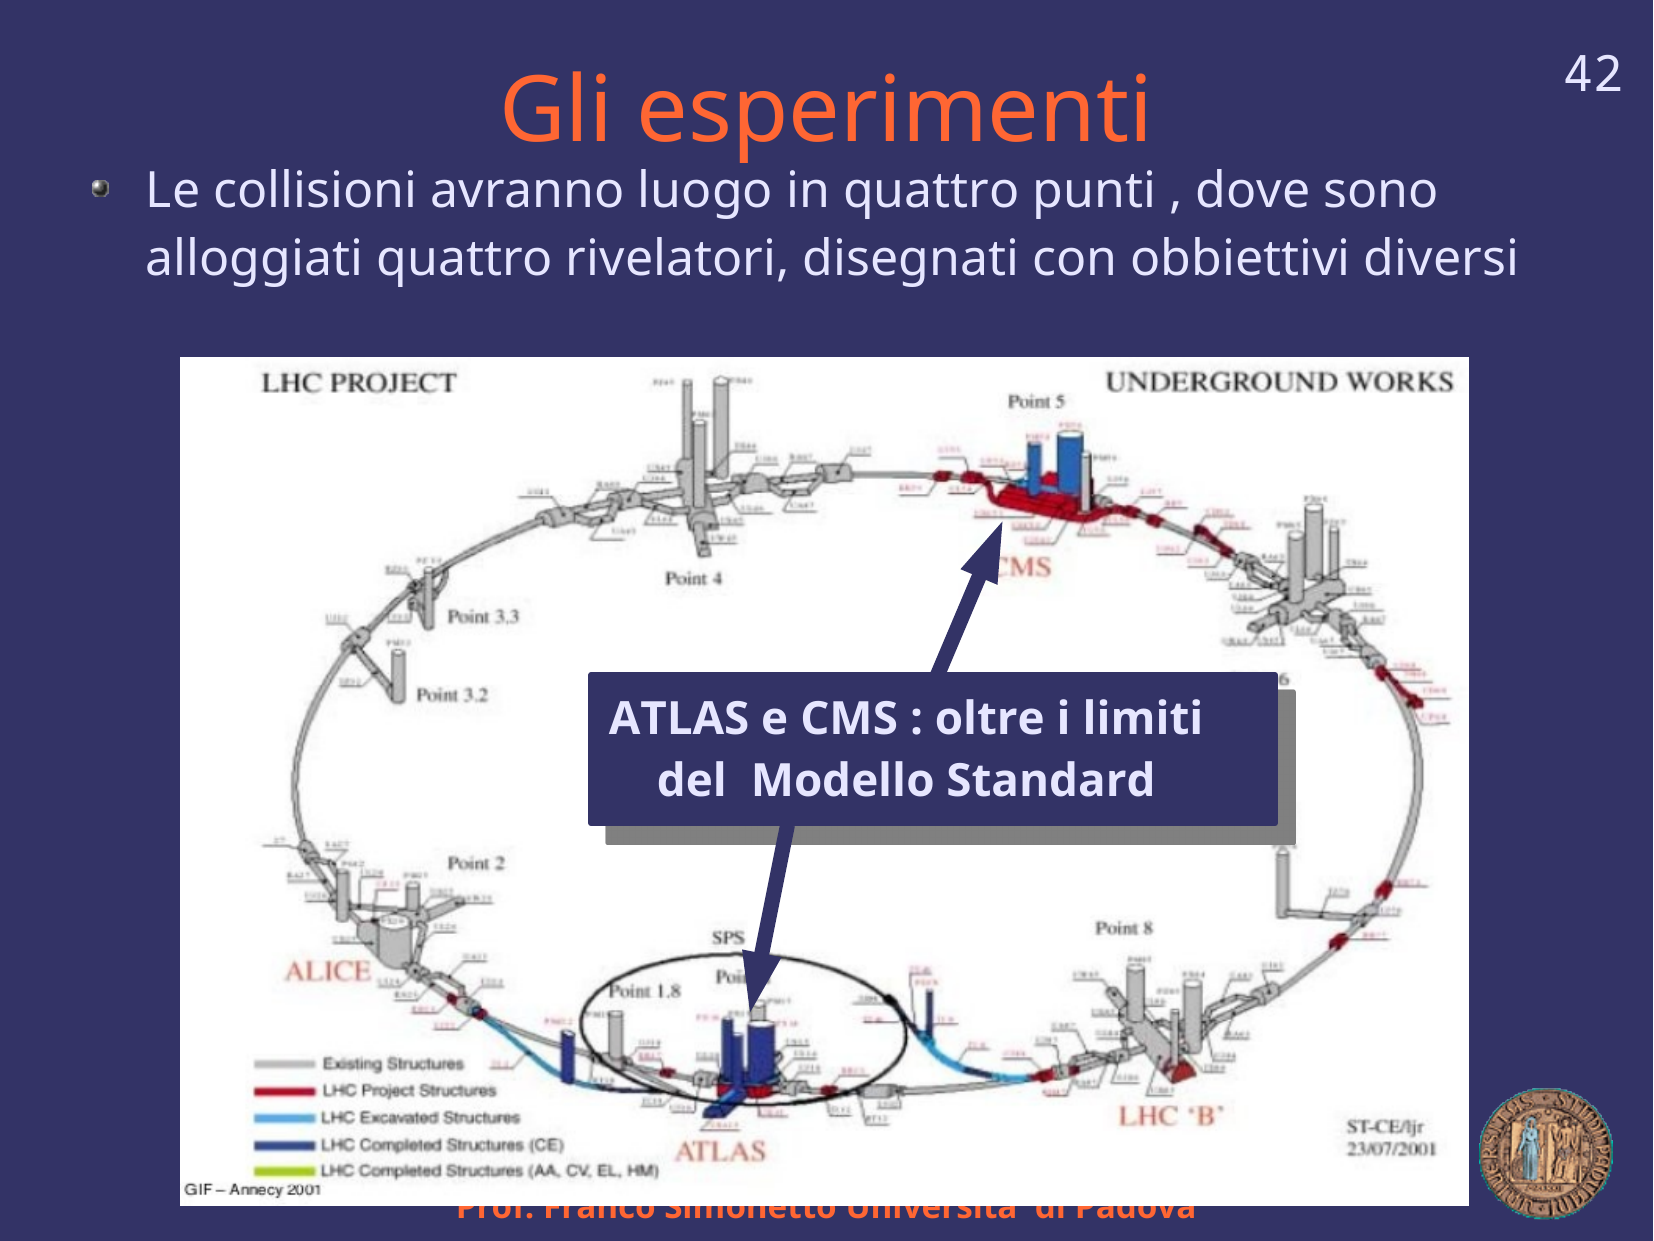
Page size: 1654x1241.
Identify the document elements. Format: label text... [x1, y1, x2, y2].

title Gli esperimenti [82, 55, 1571, 156]
text_box ATLAS e CMS : oltre i limiti del Modello Standard [591, 675, 1276, 824]
picture [180, 357, 1469, 1206]
picture [1479, 1087, 1613, 1221]
list Le collisioni avranno luogo in quattro punti , dove sono alloggiati quattro rivelatori, disegnati con obbiettivi diversi [75, 154, 1563, 417]
